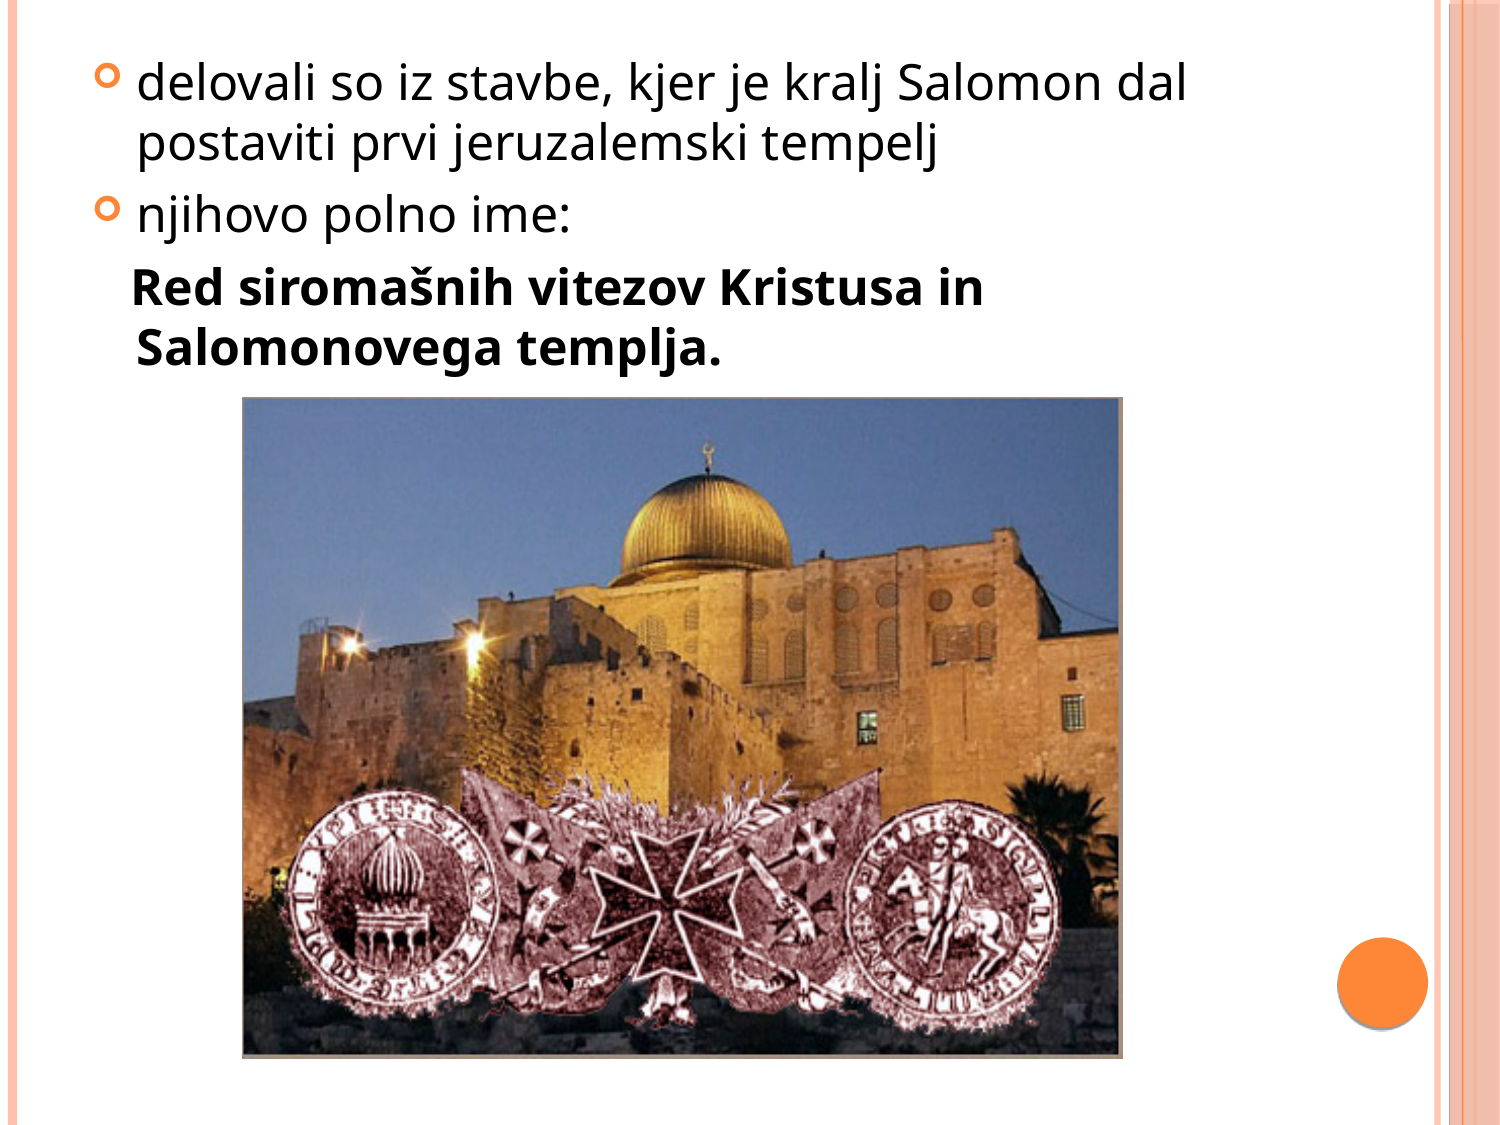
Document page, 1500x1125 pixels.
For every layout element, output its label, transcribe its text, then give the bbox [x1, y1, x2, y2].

picture [242, 397, 1123, 1059]
list delovali so iz stavbe, kjer je kralj Salomon dal postaviti prvi jeruzalemski tempelj njihovo polno ime: Red siromašnih vitezov Kristusa in Salomonovega templja. [76, 42, 1343, 843]
